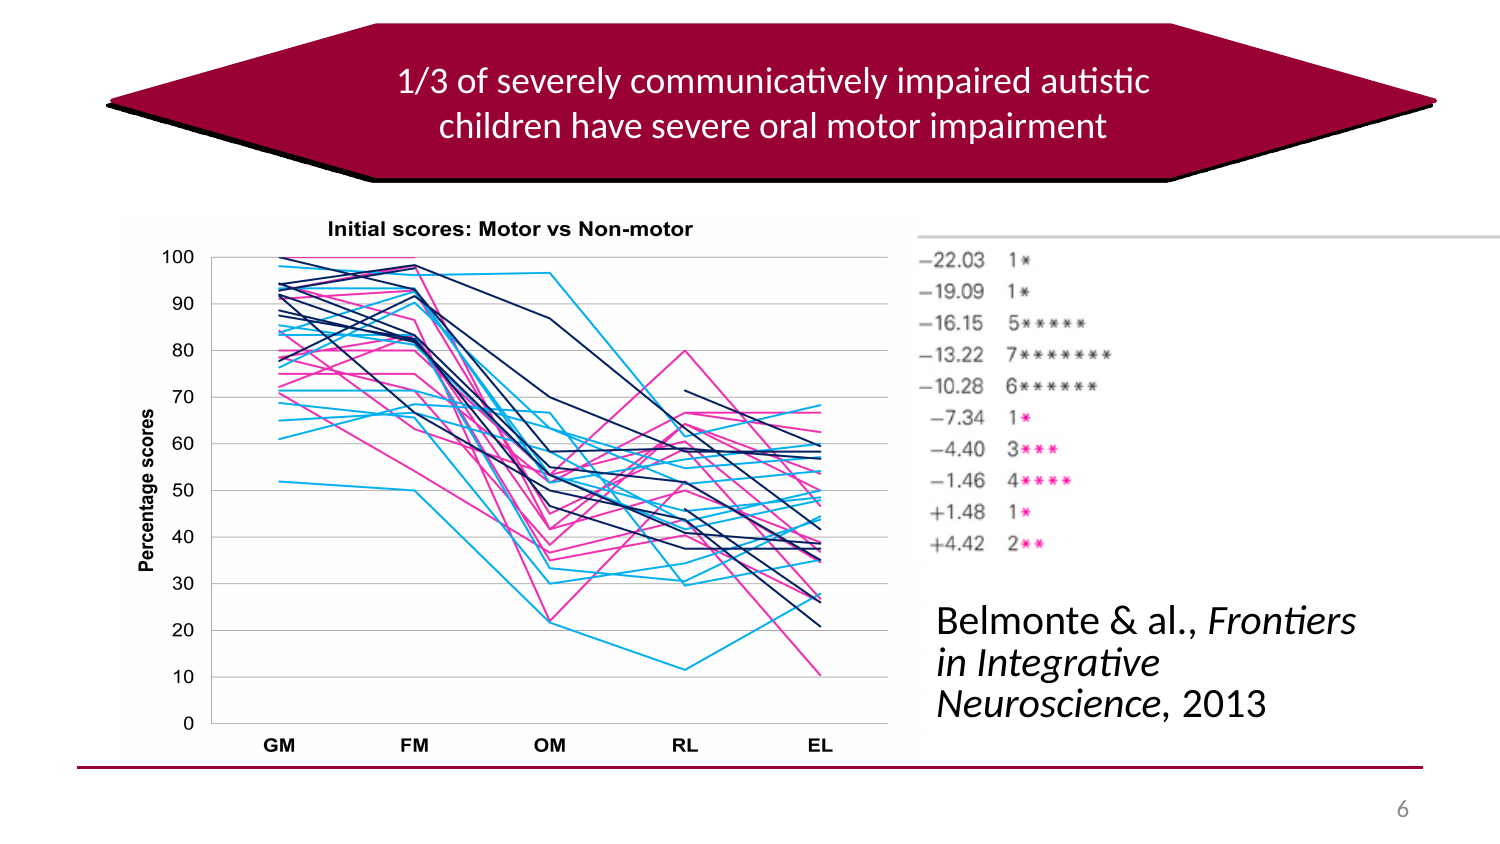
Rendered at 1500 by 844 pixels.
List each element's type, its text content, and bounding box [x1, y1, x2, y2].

text_box 1/3 of severely communicatively impaired autistic children have severe oral motor impairment [112, 25, 1436, 176]
slide_number <number> [1074, 785, 1425, 830]
picture [120, 209, 1500, 762]
text_box Belmonte & al., Frontiers in Integrative Neuroscience, 2013 [936, 585, 1381, 747]
